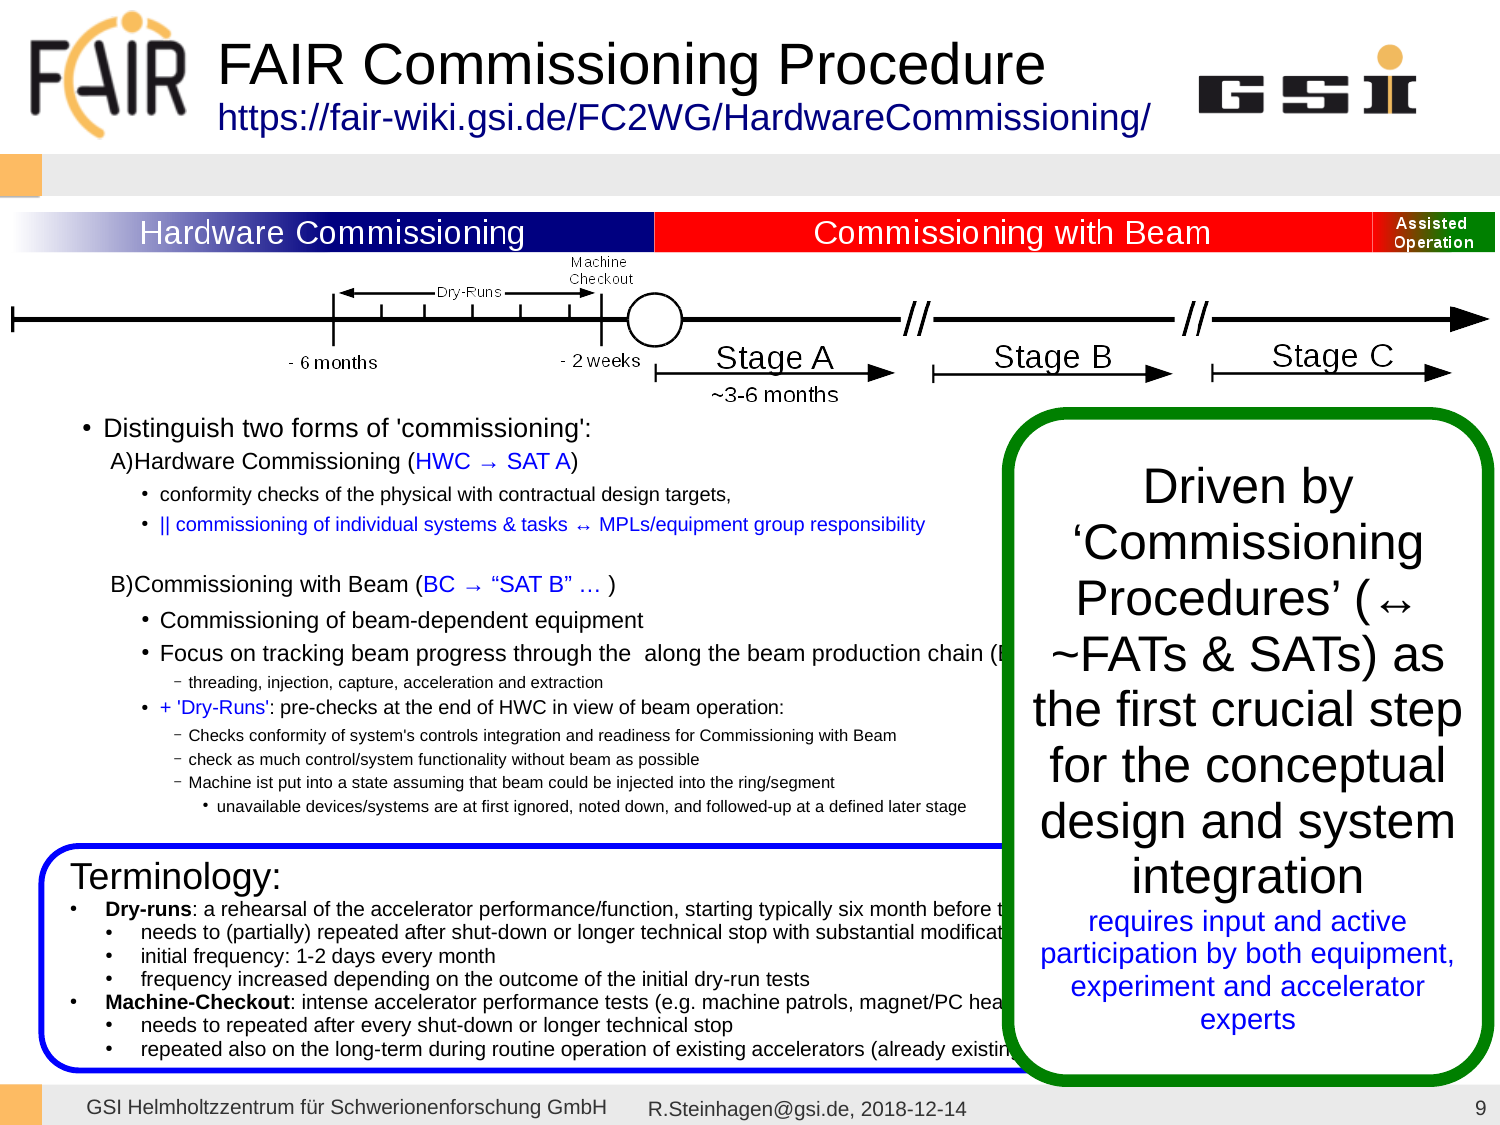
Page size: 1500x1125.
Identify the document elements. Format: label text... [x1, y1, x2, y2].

list Distinguish two forms of 'commissioning': Hardware Commissioning (HWC → SAT A) conformity checks of the physical with contractual design targets, || commissioning of individual systems & tasks ↔ MPLs/equipment group responsibility Commissioning with Beam (BC → “SAT B” … ) Commissioning of beam-dependent equipment Focus on tracking beam progress through the along the beam production chain (BPC) threading, injection, capture, acceleration and extraction + 'Dry-Runs': pre-checks at the end of HWC in view of beam operation: Checks conformity of system's controls integration and readiness for Commissioning with Beam check as much control/system functionality without beam as possible Machine ist put into a state assuming that beam could be injected into the ring/segment unavailable devices/systems are at first ignored, noted down, and followed-up at a defined later stage [75, 413, 1008, 823]
picture [1197, 42, 1419, 117]
picture [10, 212, 1495, 403]
text_box Terminology: Dry-runs: a rehearsal of the accelerator performance/function, starting typically six month before the targeted real BC needs to (partially) repeated after shut-down or longer technical stop with substantial modifications initial frequency: 1-2 days every month frequency increased depending on the outcome of the initial dry-run tests Machine-Checkout: intense accelerator performance tests (e.g. machine patrols, magnet/PC heat runs, etc.), typically two weeks before BC needs to repeated after every shut-down or longer technical stop repeated also on the long-term during routine operation of existing accelerators (already existing procedures/usus for existing machines) [41, 846, 1008, 1071]
picture [30, 9, 187, 141]
title FAIR Commissioning Procedure https://fair-wiki.gsi.de/FC2WG/HardwareCommissioning/ [217, 22, 1180, 149]
text_box Driven by ‘Commissioning Procedures’ (↔ ~FATs & SATs) as the first crucial step for the conceptual design and system integration requires input and active participation by both equipment, experiment and accelerator experts [1008, 413, 1489, 1081]
